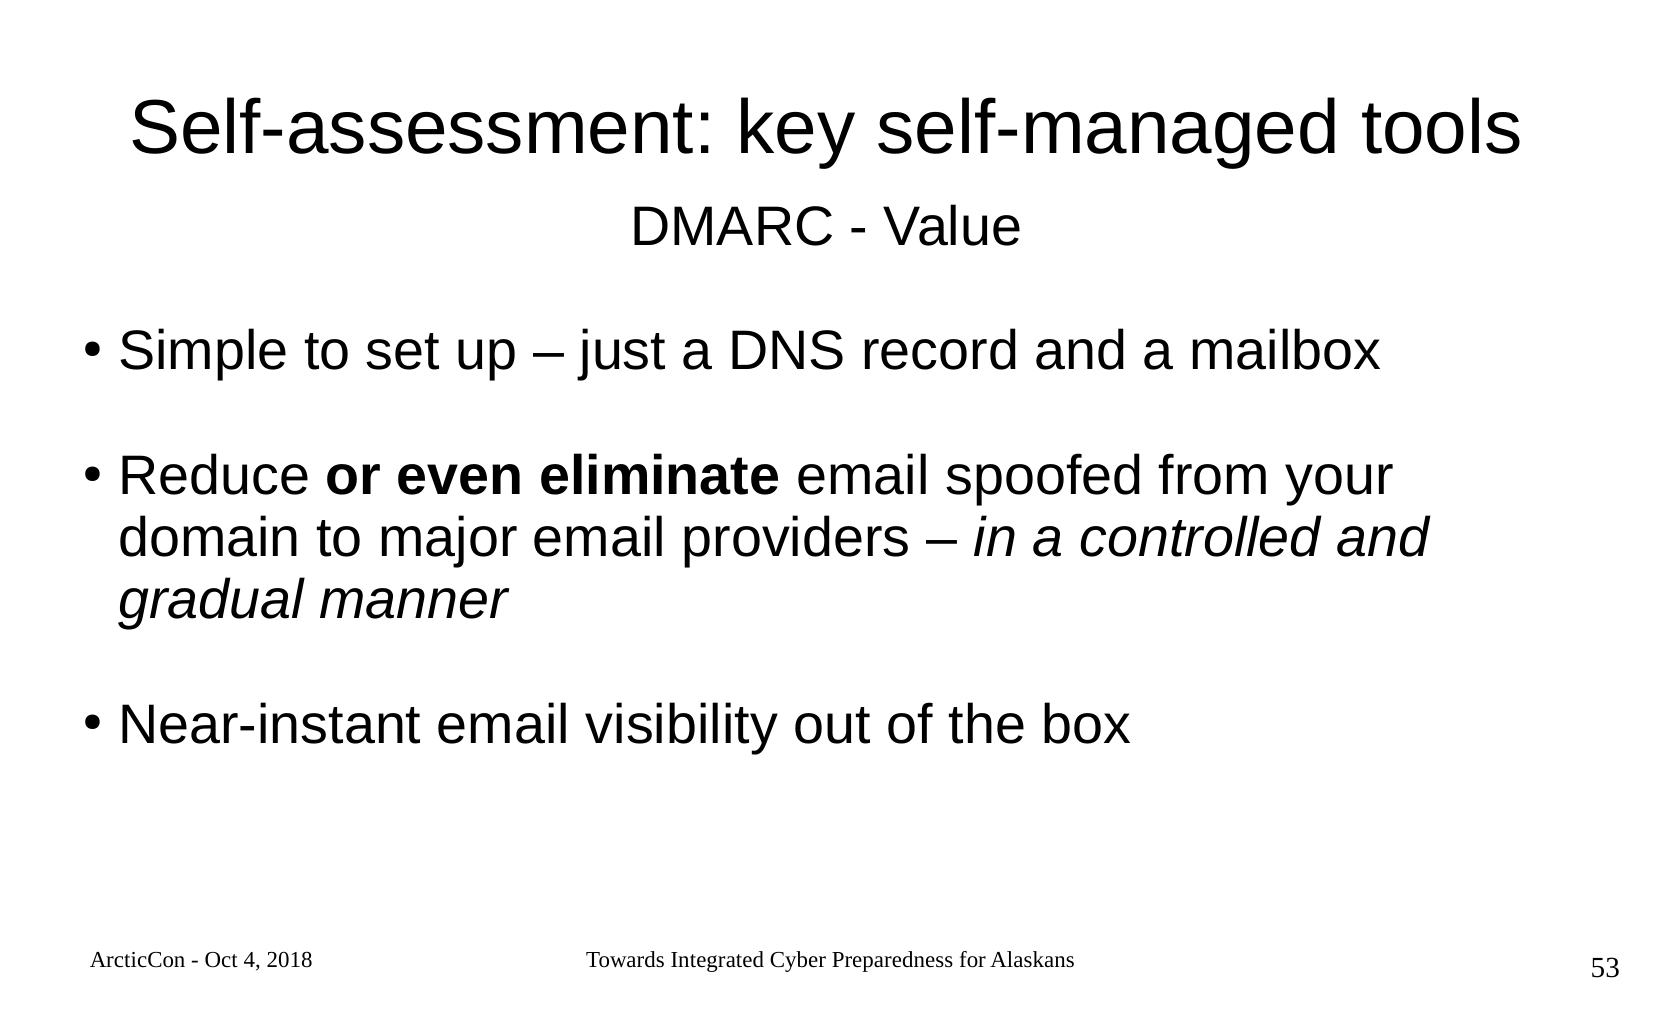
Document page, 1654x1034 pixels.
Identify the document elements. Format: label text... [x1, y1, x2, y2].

subtitle DMARC - Value Simple to set up – just a DNS record and a mailbox Reduce or even eliminate email spoofed from your domain to major email providers – in a controlled and gradual manner Near-instant email visibility out of the box [82, 195, 1571, 1005]
text_box <number> [1560, 951, 1621, 1023]
title Self-assessment: key self-managed tools [82, 41, 1571, 195]
